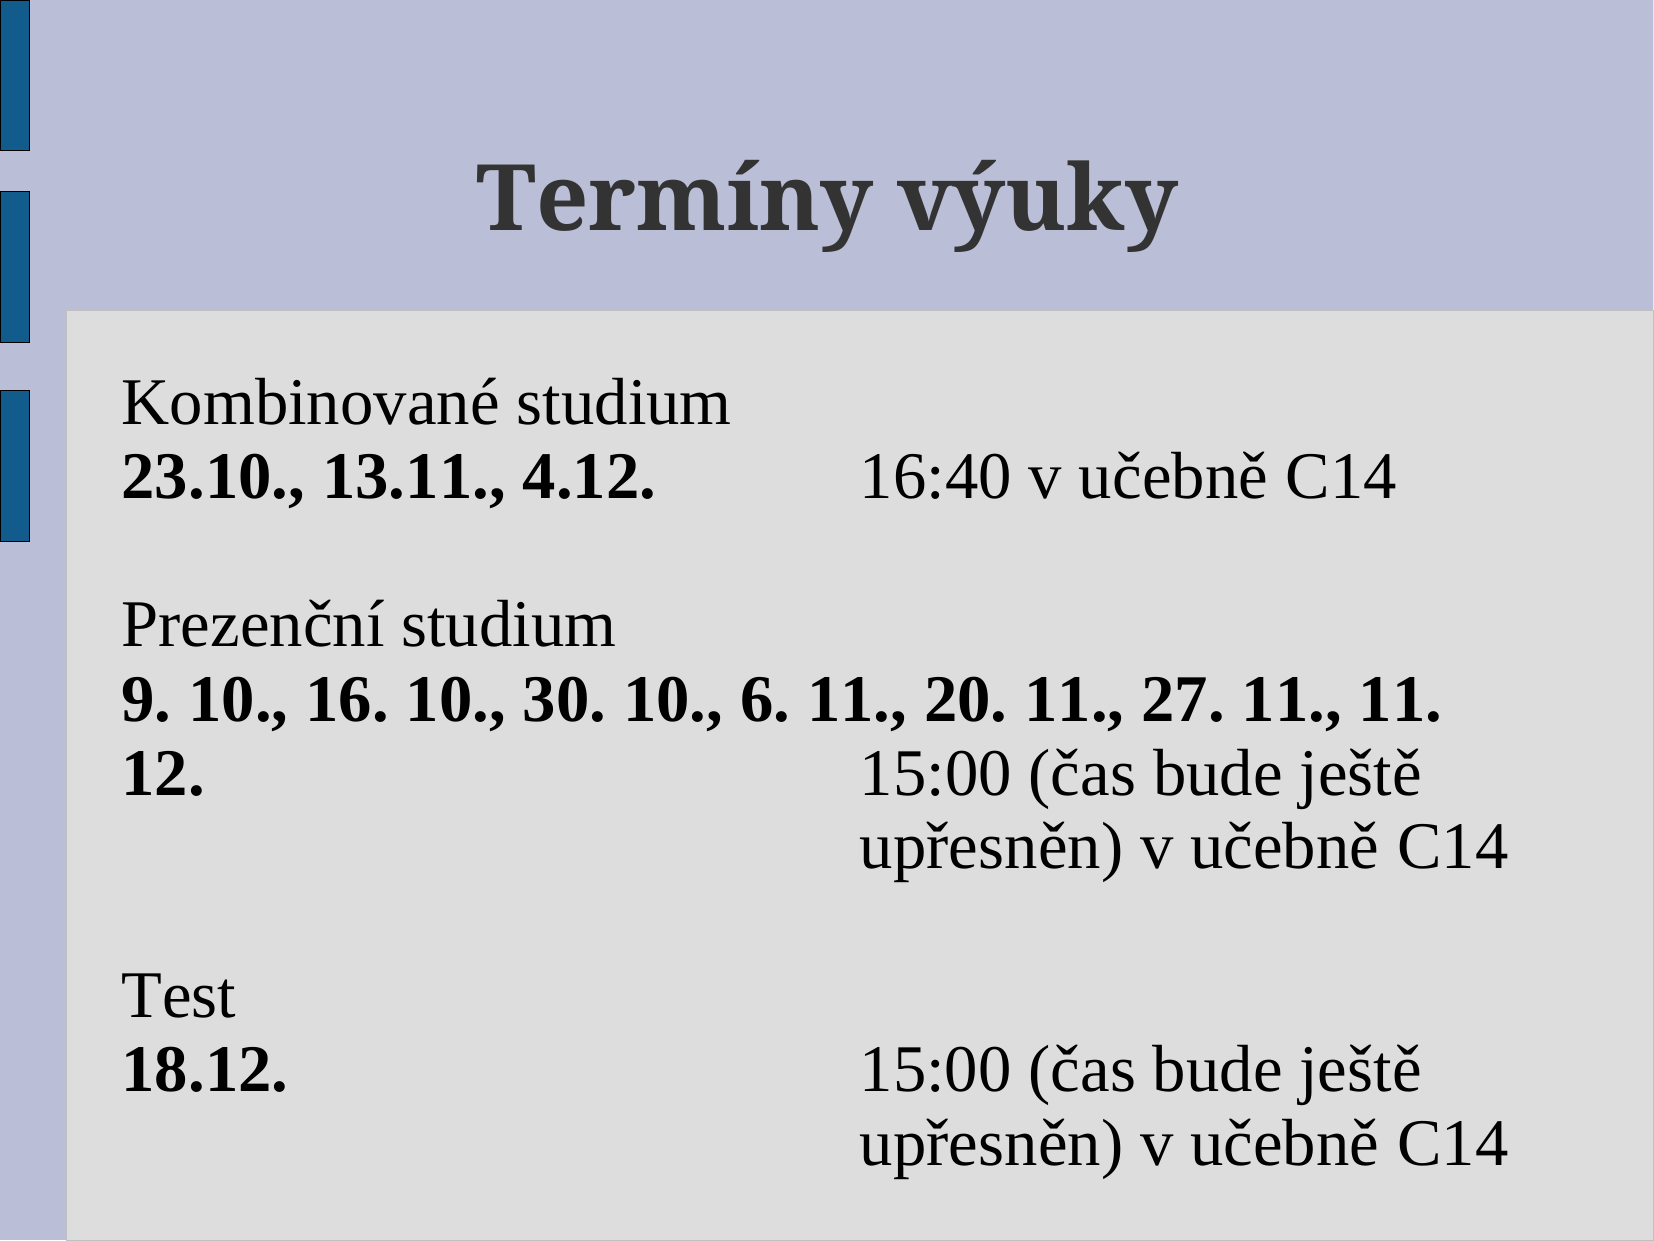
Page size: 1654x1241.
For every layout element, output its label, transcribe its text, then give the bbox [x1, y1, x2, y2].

subtitle Kombinované studium 23.10., 13.11., 4.12. 16:40 v učebně C14 Prezenční studium 9. 10., 16. 10., 30. 10., 6. 11., 20. 11., 27. 11., 11. 12. 15:00 (čas bude ještě upřesněn) v učebně C14 Test 18.12. 15:00 (čas bude ještě upřesněn) v učebně C14 [121, 0, 1534, 1241]
